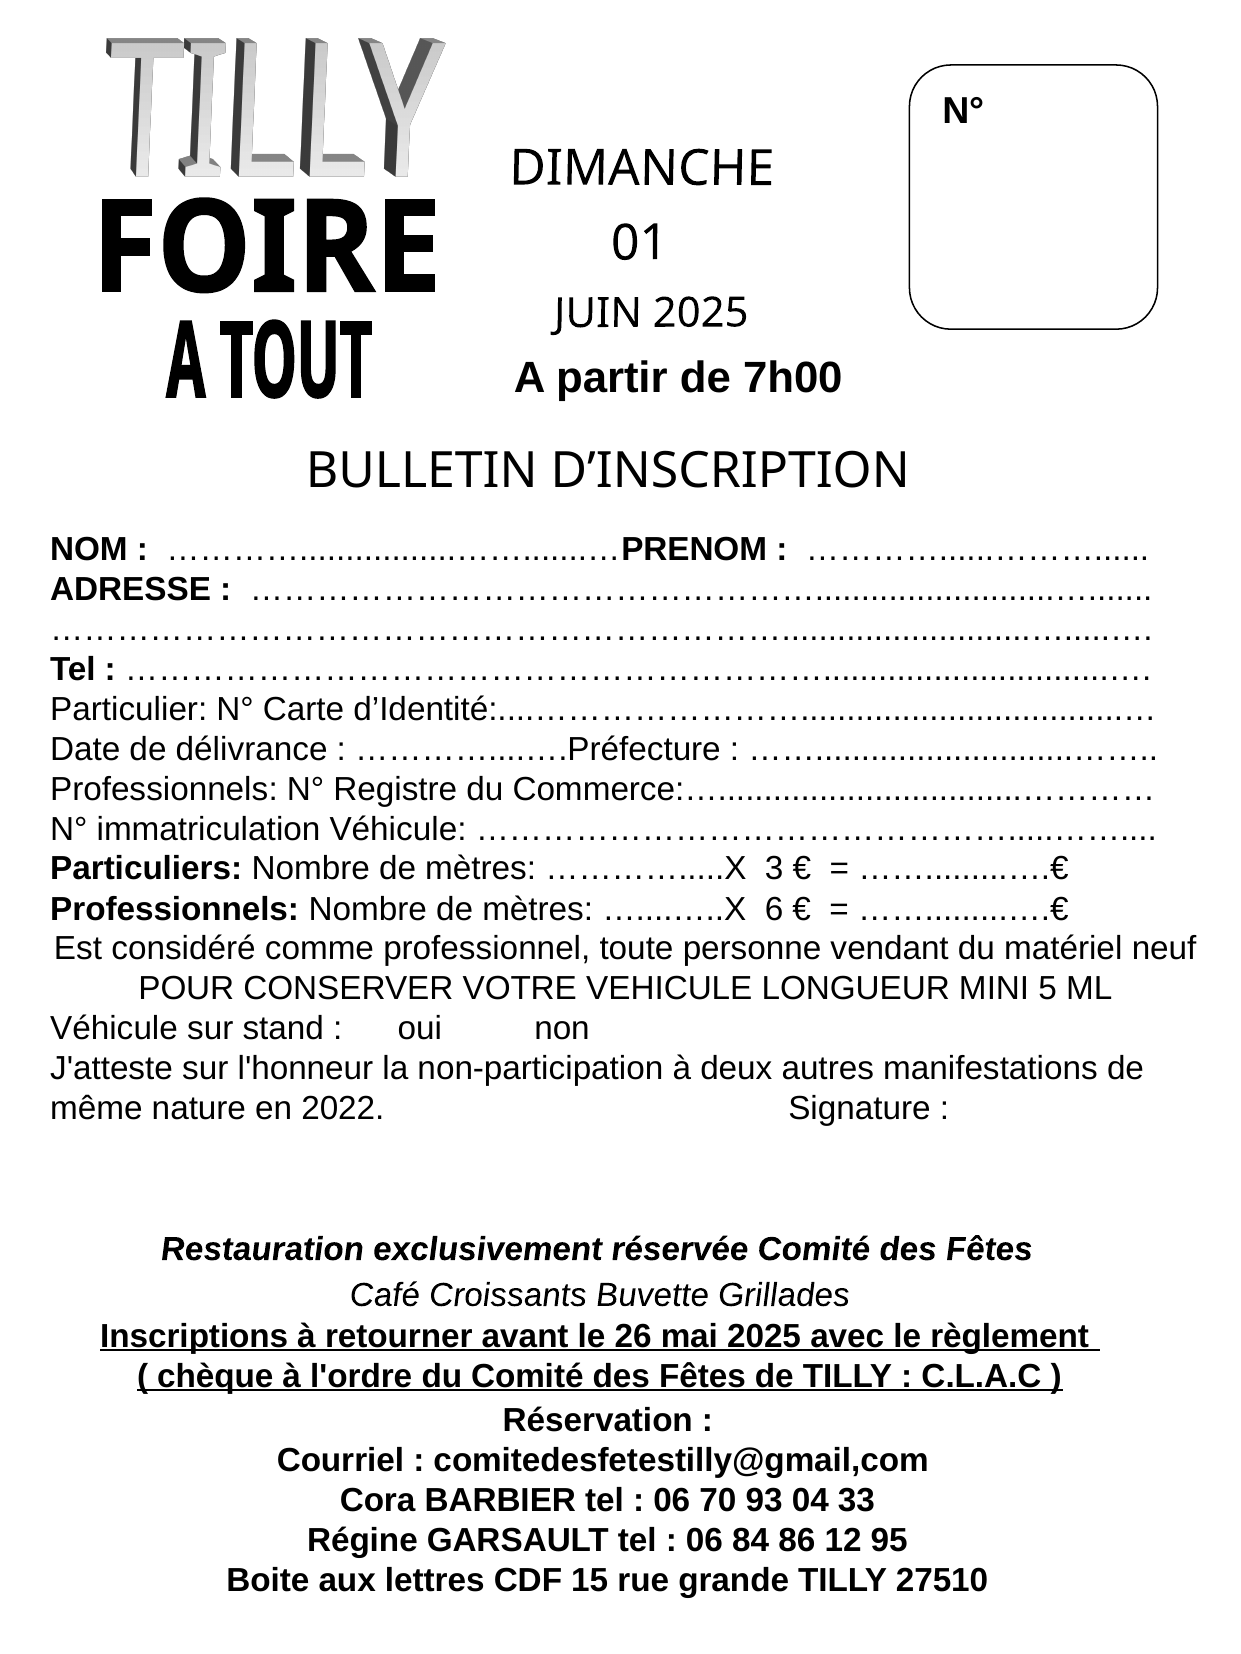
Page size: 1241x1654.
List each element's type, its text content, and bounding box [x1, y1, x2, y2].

text_box N° [927, 82, 1039, 161]
text_box 01 [576, 200, 703, 277]
text_box Réservation : Courriel : comitedesfetestilly@gmail,com Cora BARBIER tel : 06 70 93 04 33 Régine GARSAULT tel : 06 84 86 12 95 Boite aux lettres CDF 15 rue grande TILLY 27510 [0, 1402, 1232, 1646]
text_box Inscriptions à retourner avant le 26 mai 2025 avec le règlement ( chèque à l'ordre du Comité des Fêtes de TILLY : C.L.A.C ) [0, 1306, 1241, 1402]
text_box Restauration exclusivement réservée Comité des Fêtes Café Croissants Buvette Grillades [55, 1219, 1144, 1367]
text_box FOIRE [164, 198, 245, 293]
text_box FOIRE [307, 199, 376, 292]
text_box BULLETIN D’INSCRIPTION [102, 429, 1114, 506]
text_box A partir de 7h00 [449, 345, 908, 425]
text_box A TOUT [221, 321, 252, 398]
text_box NOM : ………….................…….......…PRENOM : …………......………...... ADRESSE : ……………………………………………..........................…....... …………………………………………………………...........................….....…. Tel : ………………………………………………………...............................…. Particulier: N° Carte d’Identité:....……………………...................................… Date de délivrance : …………....….Préfecture : ……............................…….. Professionnels: N° Registre du Commerce:….................................………… N° immatriculation Véhicule: ………………………………………….....…….... Particuliers: Nombre de mètres: ………….....X 3 € = …….........….€ Professionnels: Nombre de mètres: …....…..X 6 € = …….........….€ Est considéré comme professionnel, toute personne vendant du matériel neuf POUR CONSERVER VOTRE VEHICULE LONGUEUR MINI 5 ML Véhicule sur stand : oui non J'atteste sur l'honneur la non-participation à deux autres manifestations de même nature en 2022. Signature : [35, 519, 1217, 1214]
text_box A TOUT [301, 321, 335, 399]
text_box JUIN 2025 [449, 276, 854, 344]
text_box A TOUT [166, 321, 206, 398]
text_box [909, 64, 1158, 330]
text_box FOIRE [102, 199, 152, 292]
text_box DIMANCHE [446, 126, 838, 203]
text_box A TOUT [255, 320, 294, 399]
text_box Inscriptions à retourner avant le 26 mai 2025 avec le règlement ( chèque à l'ordre du Comité des Fêtes de TILLY : C.L.A.C ) [143, 1367, 1055, 1389]
text_box A TOUT [340, 321, 372, 398]
text_box FOIRE [385, 199, 435, 292]
text_box FOIRE [254, 199, 294, 292]
